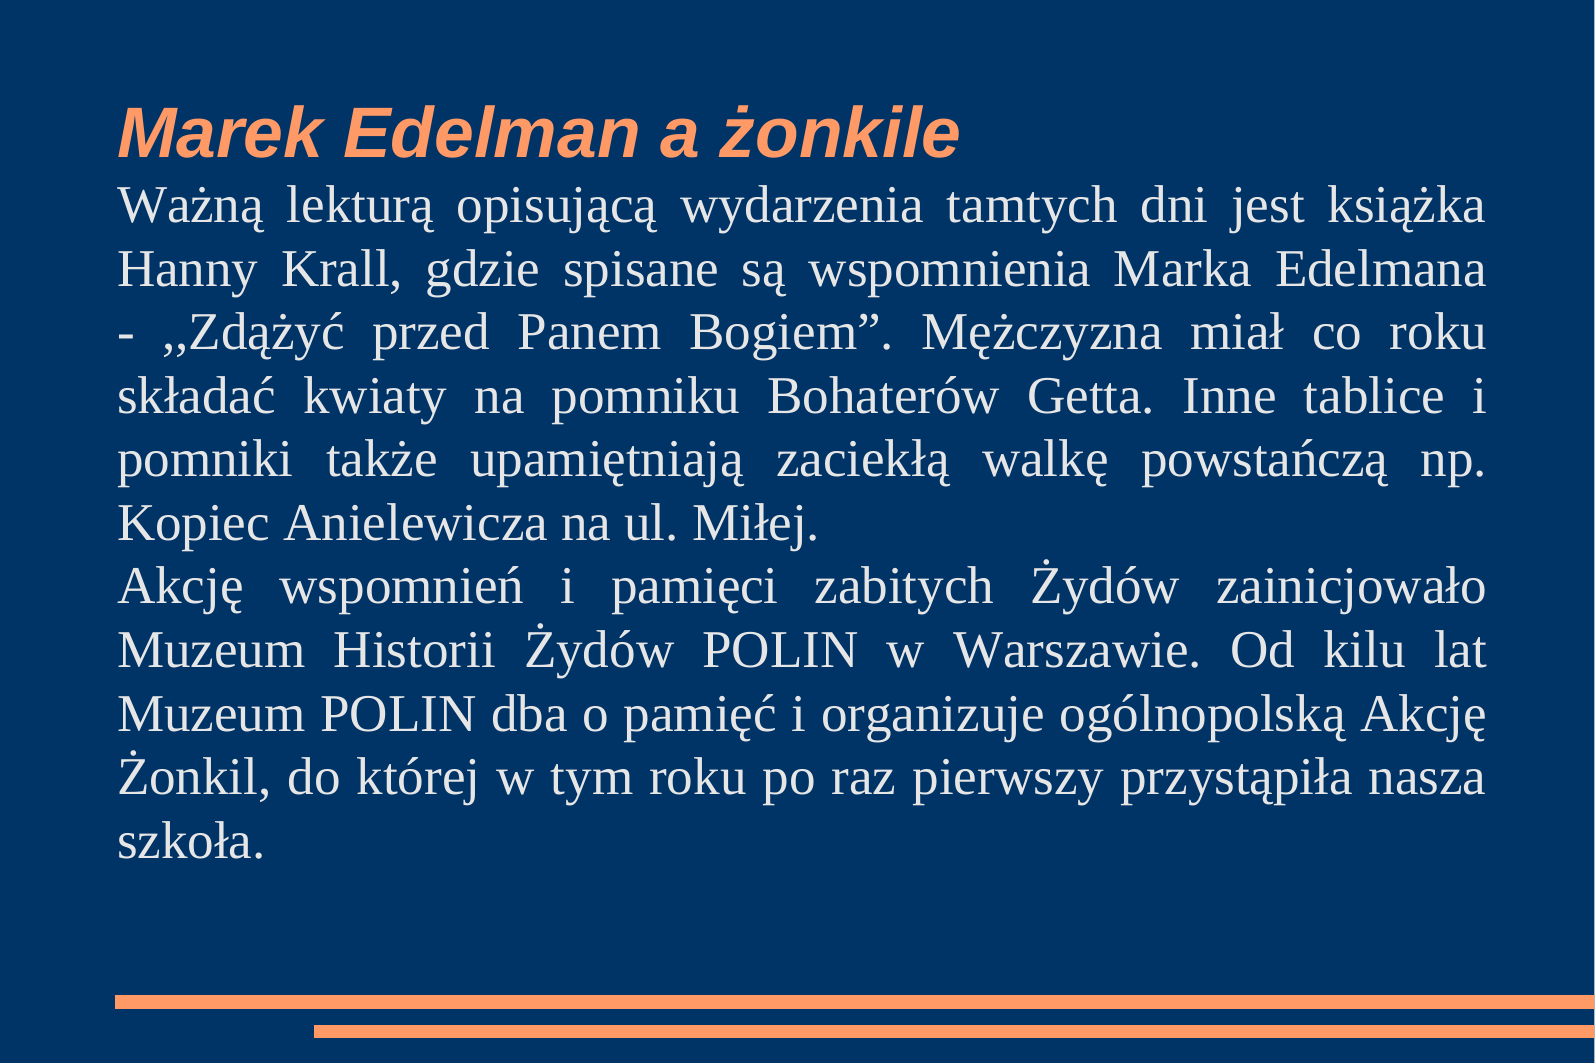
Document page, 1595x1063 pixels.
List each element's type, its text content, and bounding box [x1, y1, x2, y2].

title Marek Edelman a żonkile [117, 39, 1479, 169]
list Ważną lekturą opisującą wydarzenia tamtych dni jest książka Hanny Krall, gdzie spisane są wspomnienia Marka Edelmana - ,,Zdążyć przed Panem Bogiem”. Mężczyzna miał co roku składać kwiaty na pomniku Bohaterów Getta. Inne tablice i pomniki także upamiętniają zaciekłą walkę powstańczą np. Kopiec Anielewicza na ul. Miłej. Akcję wspomnień i pamięci zabitych Żydów zainicjowało Muzeum Historii Żydów POLIN w Warszawie. Od kilu lat Muzeum POLIN dba o pamięć i organizuje ogólnopolską Akcję Żonkil, do której w tym roku po raz pierwszy przystąpiła nasza szkoła. [117, 169, 1505, 875]
